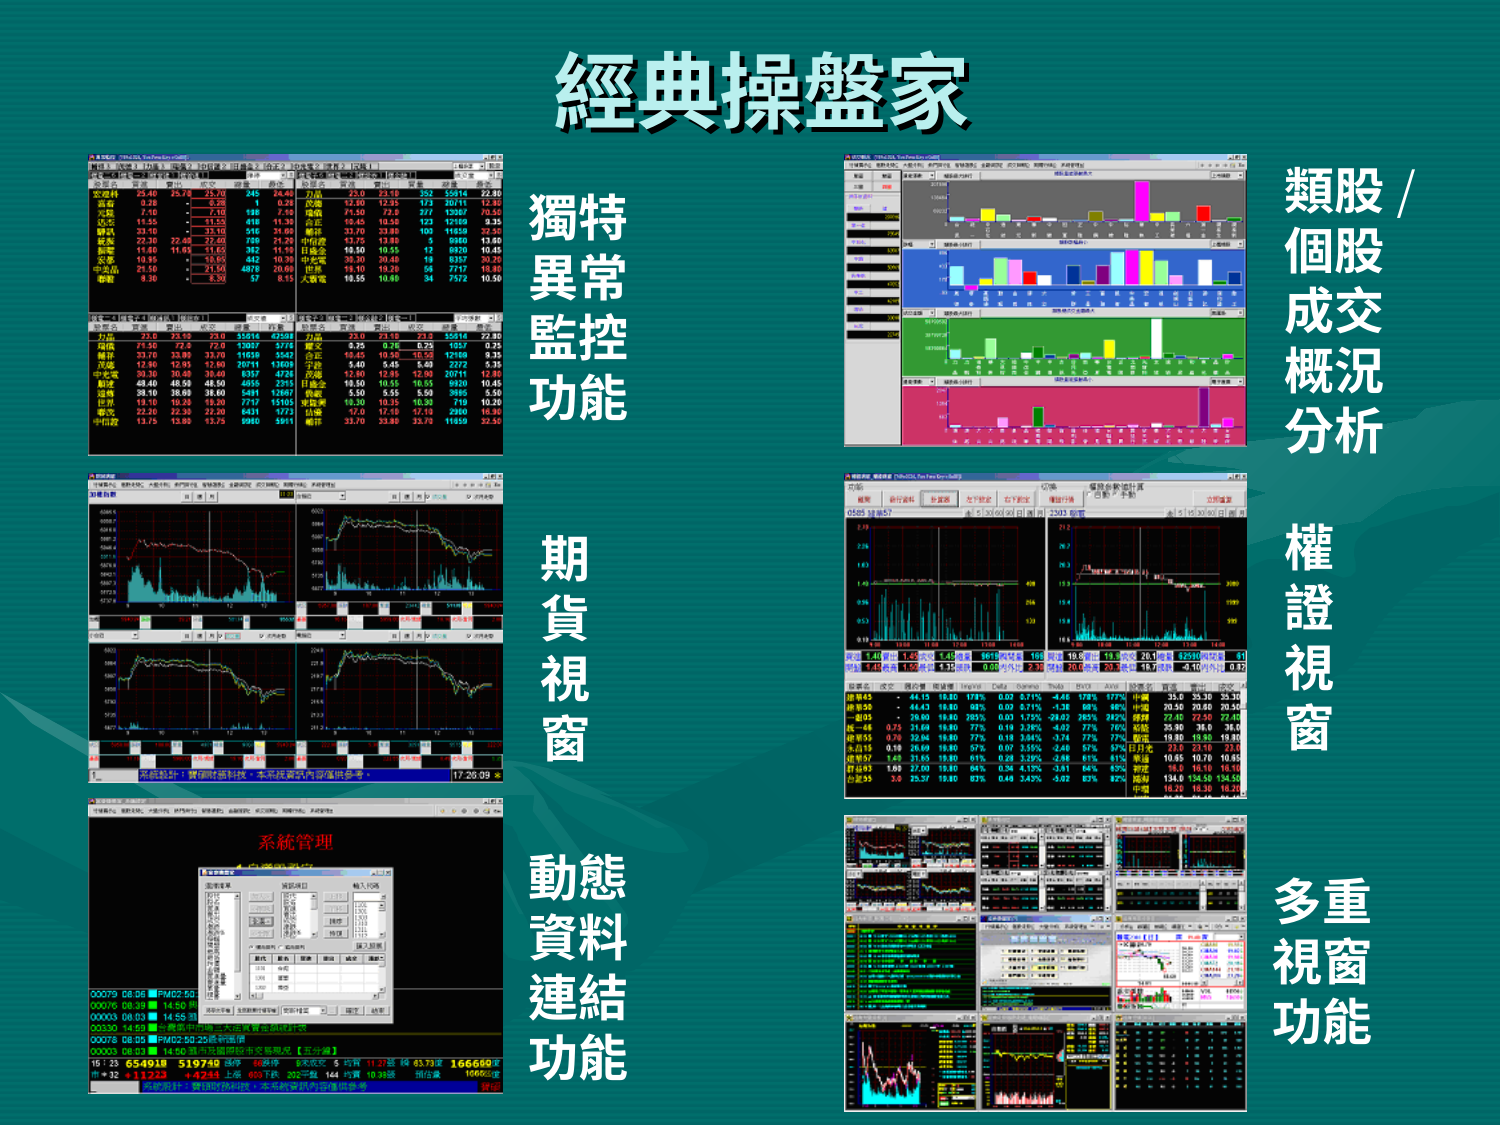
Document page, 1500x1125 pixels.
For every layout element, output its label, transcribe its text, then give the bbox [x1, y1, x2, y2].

text_box 獨特異常監控功能 [513, 178, 668, 435]
text_box 類股/個股成交概況分析 [1269, 151, 1448, 467]
text_box 期貨視窗 [525, 520, 633, 776]
text_box 多重視窗功能 [1258, 862, 1426, 1059]
picture [0, 0, 1500, 1125]
text_box 權證視窗 [1269, 508, 1365, 764]
text_box 動態資料連結功能 [513, 839, 656, 1095]
text_box 經典操盤家 [265, 31, 1258, 147]
